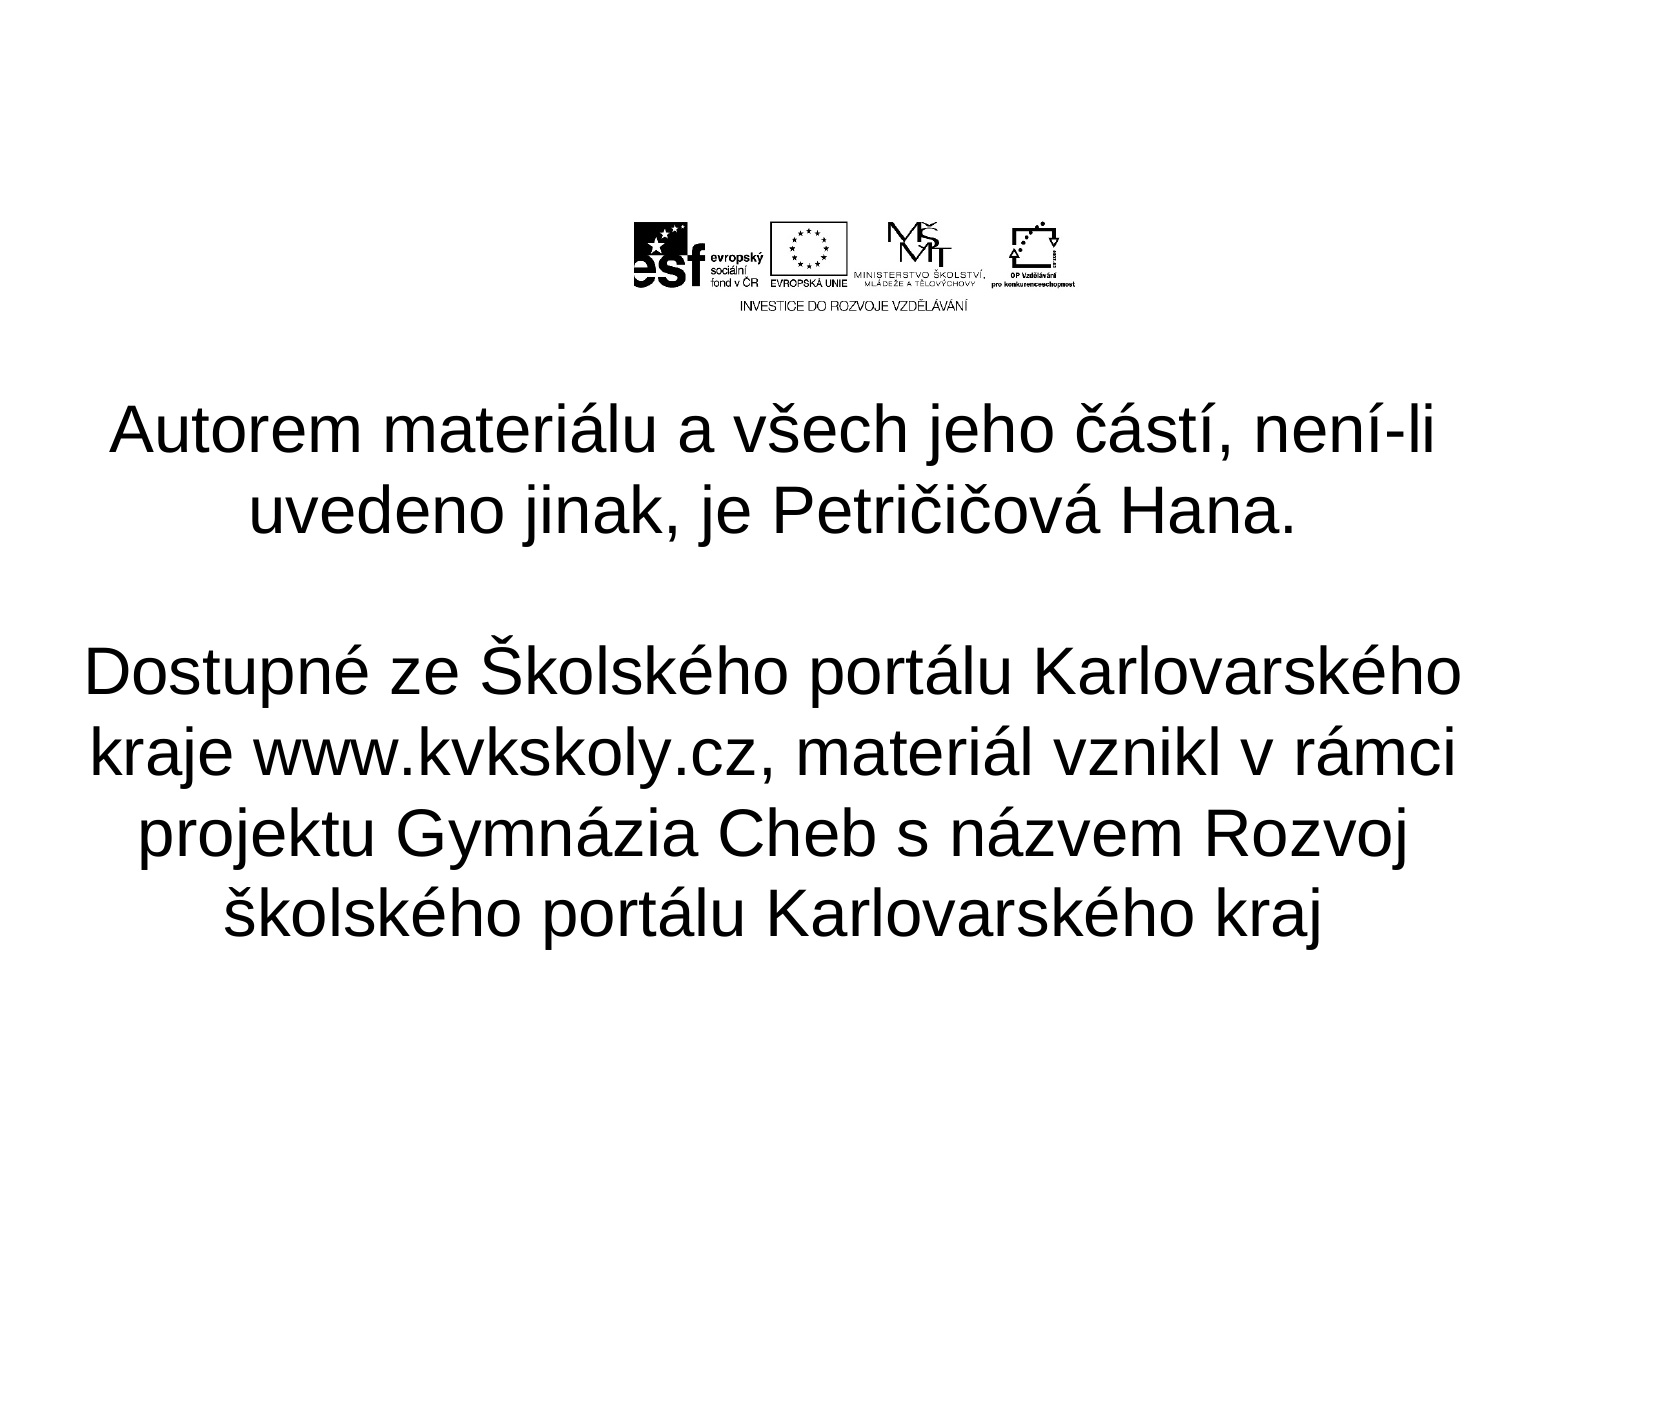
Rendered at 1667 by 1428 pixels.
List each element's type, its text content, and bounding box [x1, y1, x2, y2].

text_box Autorem materiálu a všech jeho částí, není-li uvedeno jinak, je Petričičová Hana. Dostupné ze Školského portálu Karlovarského kraje www.kvkskoly.cz, materiál vznikl v rámci projektu Gymnázia Cheb s názvem Rozvoj školského portálu Karlovarského kraj [83, 381, 1583, 1206]
picture [610, 201, 1105, 327]
